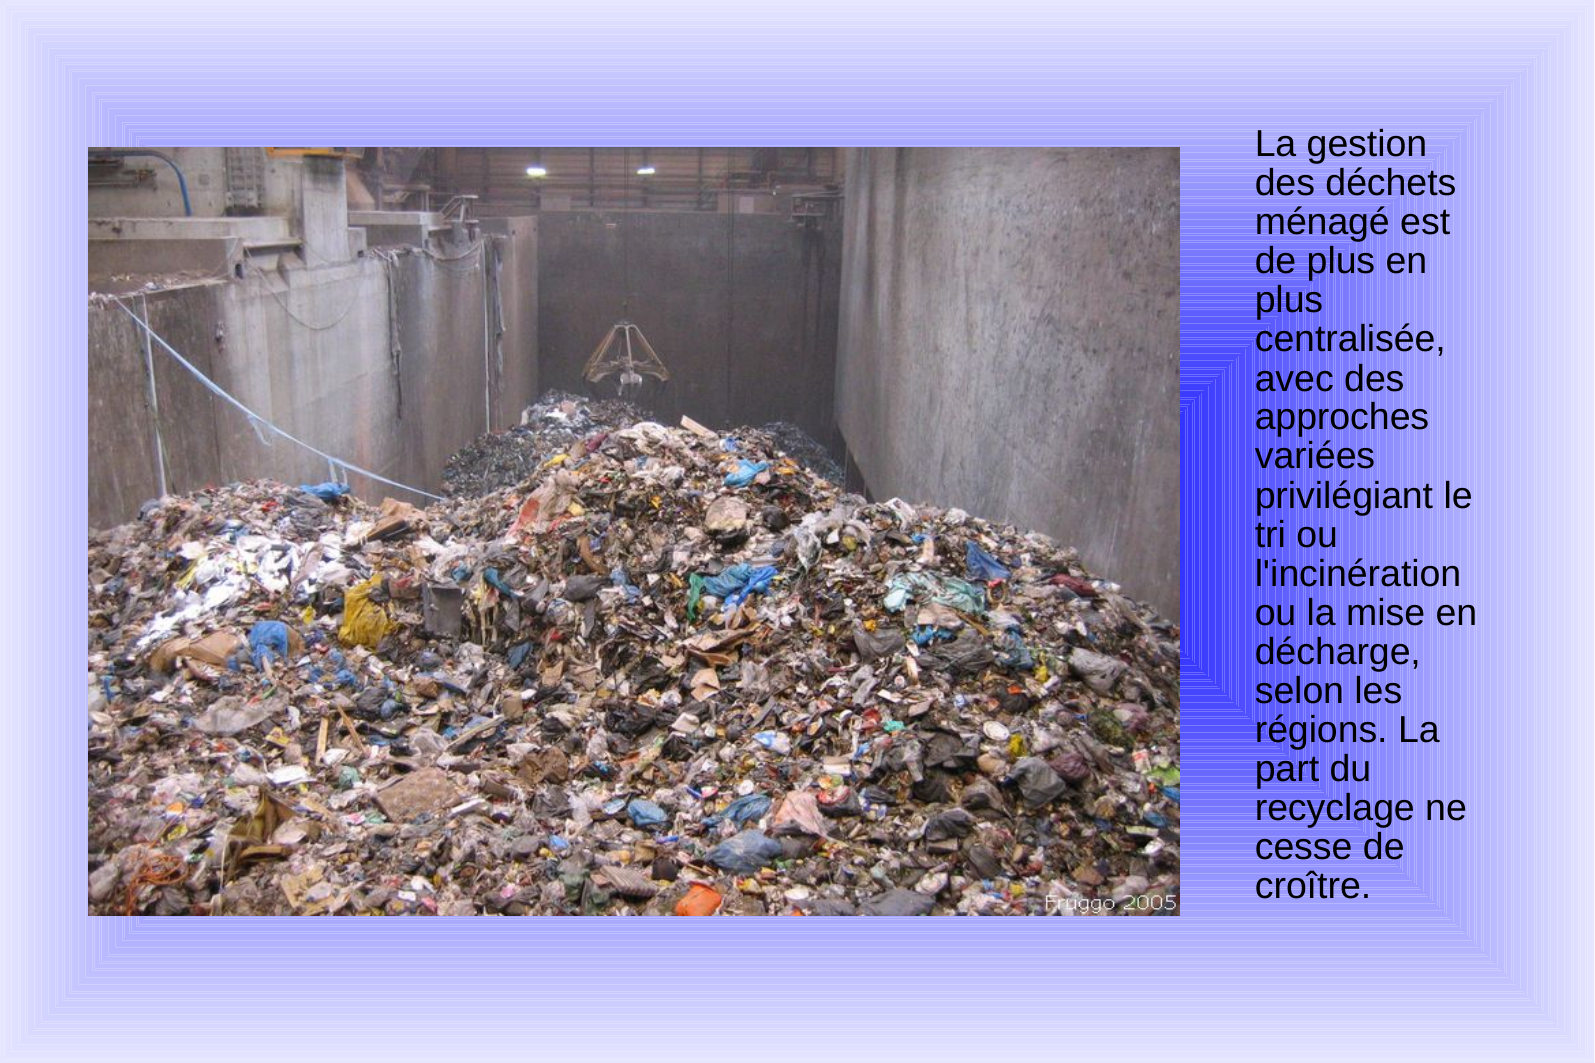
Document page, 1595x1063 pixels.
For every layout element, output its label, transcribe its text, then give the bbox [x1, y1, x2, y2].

picture [88, 147, 1180, 916]
text_box La gestion des déchets ménagé est de plus en plus centralisée, avec des approches variées privilégiant le tri ou l'incinération ou la mise en décharge, selon les régions. La part du recyclage ne cesse de croître. [1240, 118, 1507, 914]
